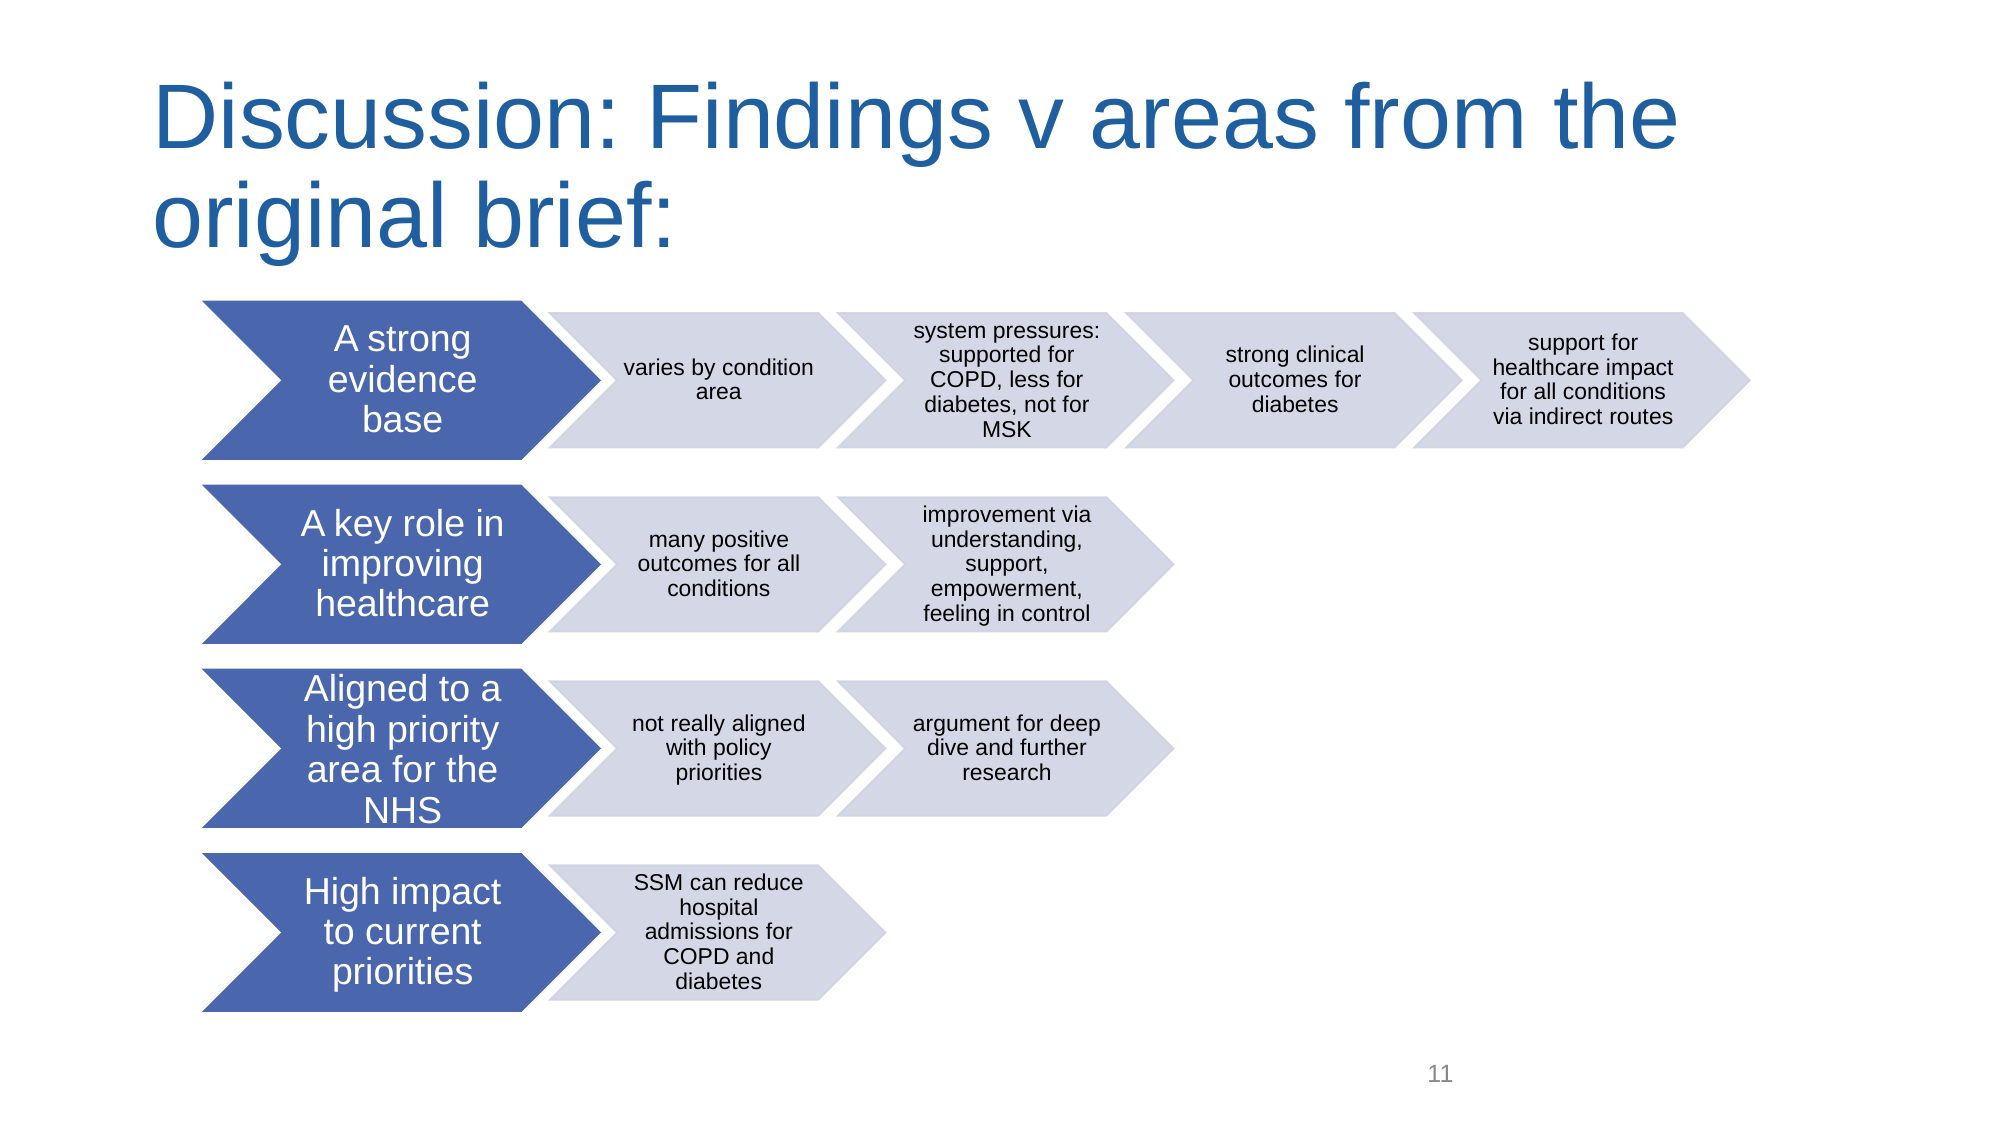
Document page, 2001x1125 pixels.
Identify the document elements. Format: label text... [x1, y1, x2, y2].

text_box improvement via understanding, support, empowerment, feeling in control [838, 497, 1174, 632]
text_box support for healthcare impact for all conditions via indirect routes [1414, 313, 1750, 448]
text_box not really aligned with policy priorities [550, 681, 886, 816]
text_box A key role in improving healthcare [198, 483, 603, 646]
text_box argument for deep dive and further research [838, 681, 1174, 816]
text_box High impact to current priorities [198, 851, 603, 1014]
text_box strong clinical outcomes for diabetes [1126, 313, 1462, 448]
text_box A strong evidence base [198, 299, 603, 462]
text_box Aligned to a high priority area for the NHS [198, 667, 603, 830]
title Discussion: Findings v areas from the original brief: [137, 59, 1863, 278]
text_box 11 [1412, 1042, 1863, 1103]
text_box system pressures: supported for COPD, less for diabetes, not for MSK [838, 313, 1174, 448]
text_box many positive outcomes for all conditions [550, 497, 886, 632]
text_box SSM can reduce hospital admissions for COPD and diabetes [550, 865, 886, 1000]
text_box varies by condition area [550, 313, 886, 448]
